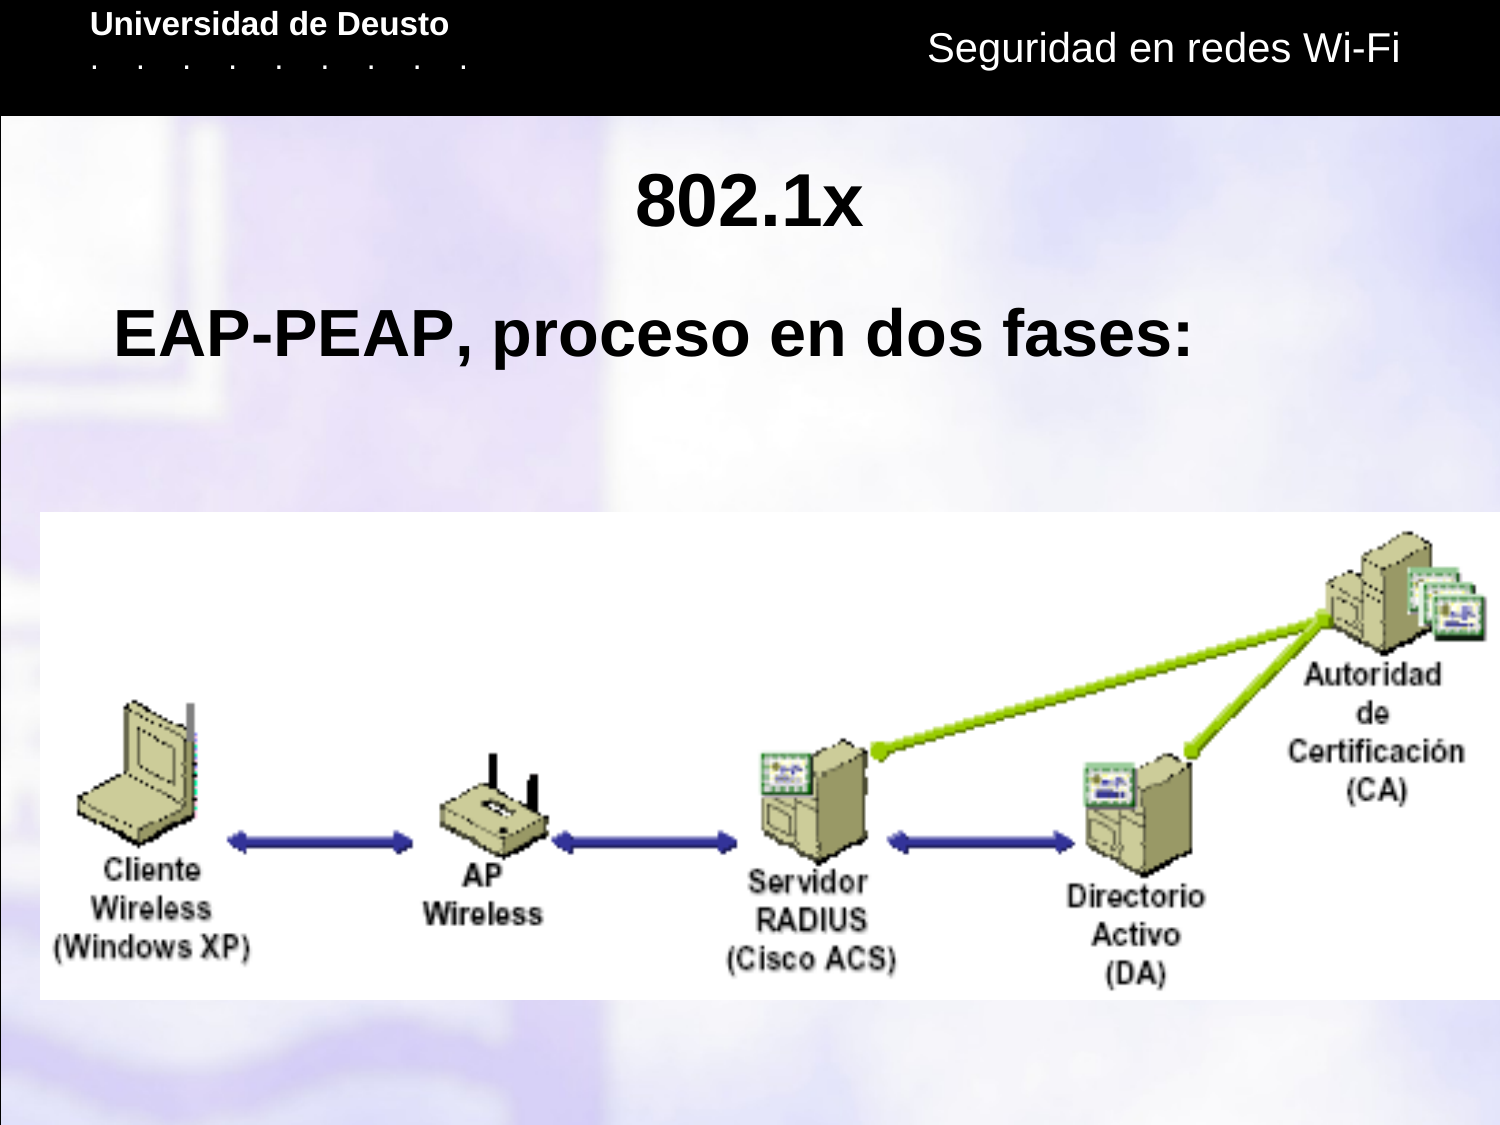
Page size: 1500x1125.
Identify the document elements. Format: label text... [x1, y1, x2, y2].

title 802.1x [112, 137, 1388, 263]
list EAP-PEAP, proceso en dos fases: [114, 295, 1390, 512]
picture [1, 116, 1500, 1125]
